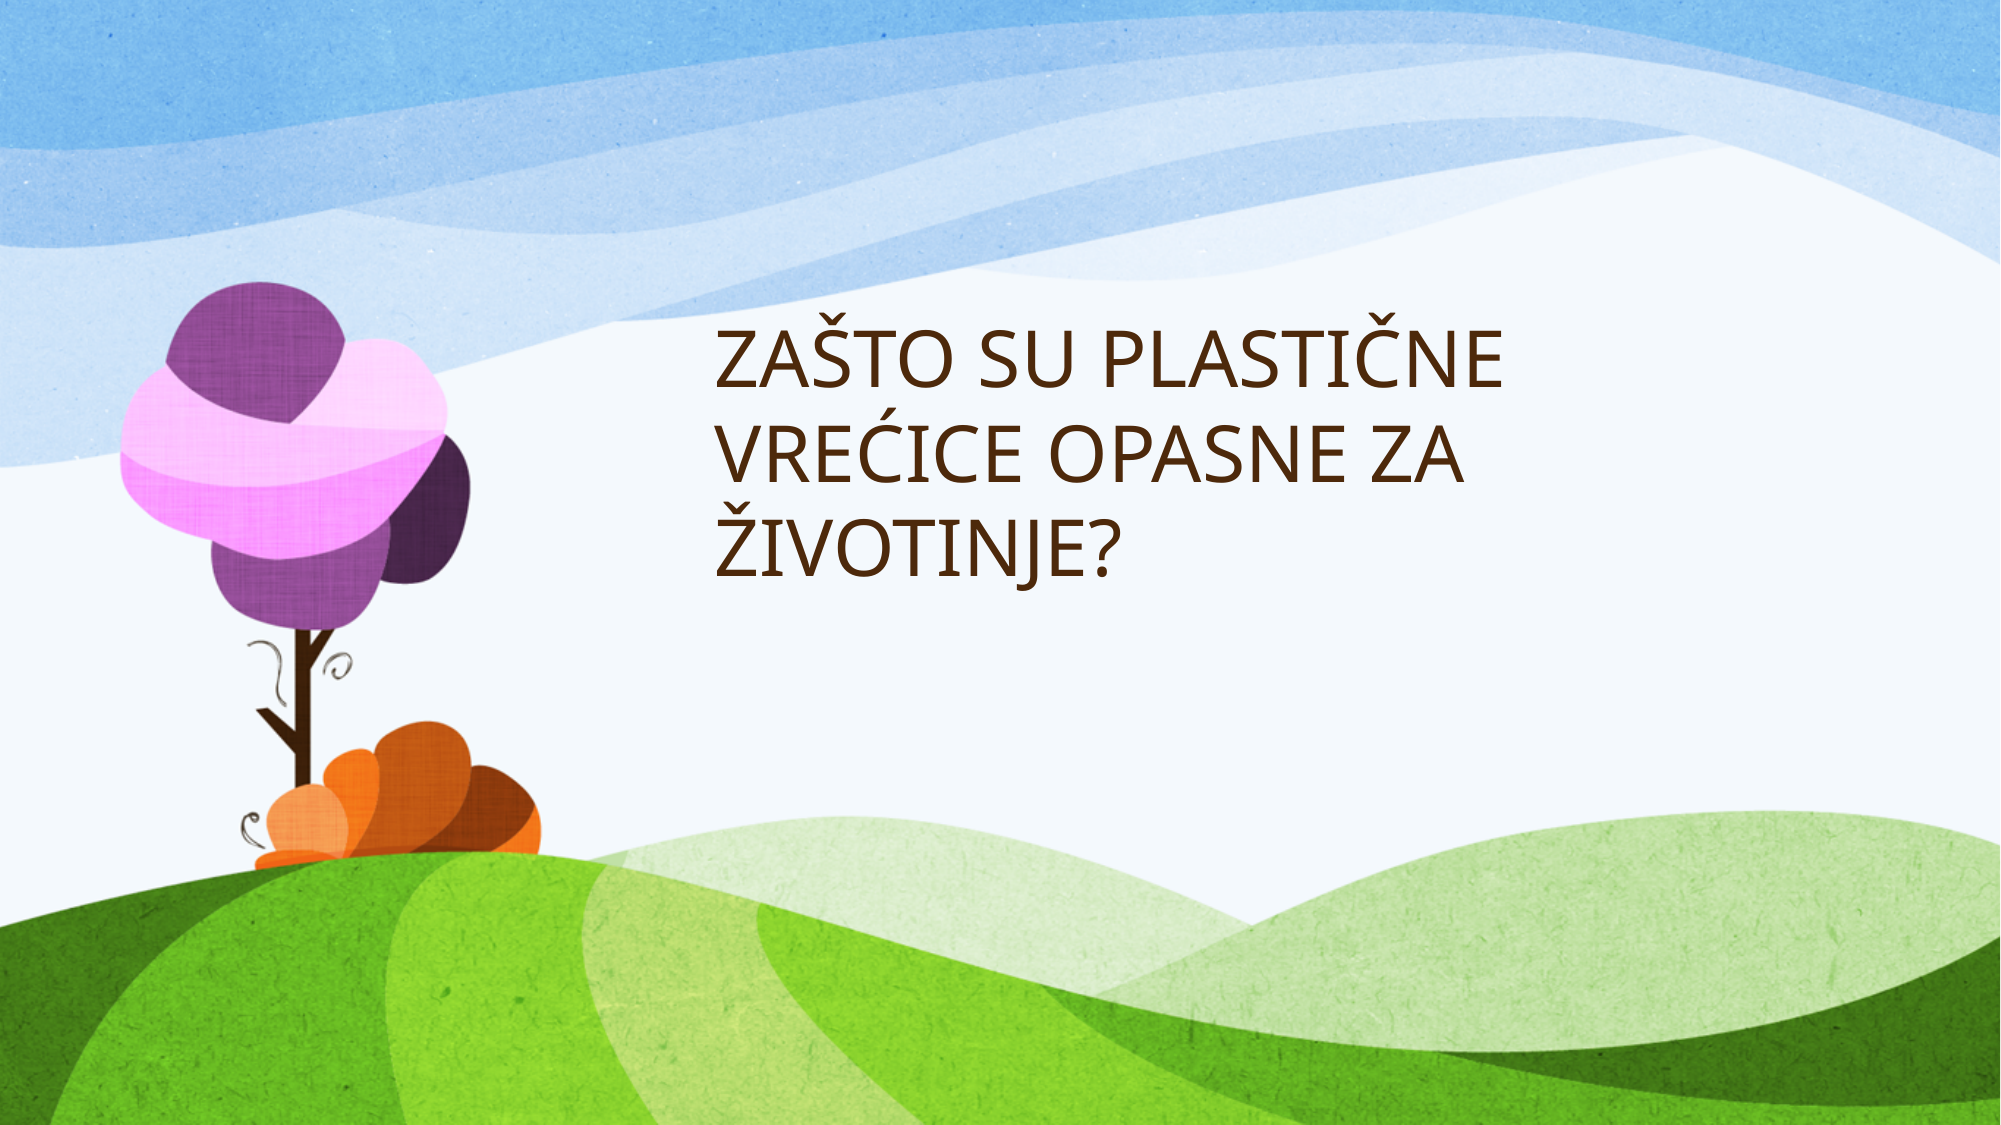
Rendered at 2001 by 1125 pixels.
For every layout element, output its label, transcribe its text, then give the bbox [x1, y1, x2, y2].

title ZAŠTO SU PLASTIČNE VREĆICE OPASNE ZA ŽIVOTINJE? [528, 299, 1939, 763]
